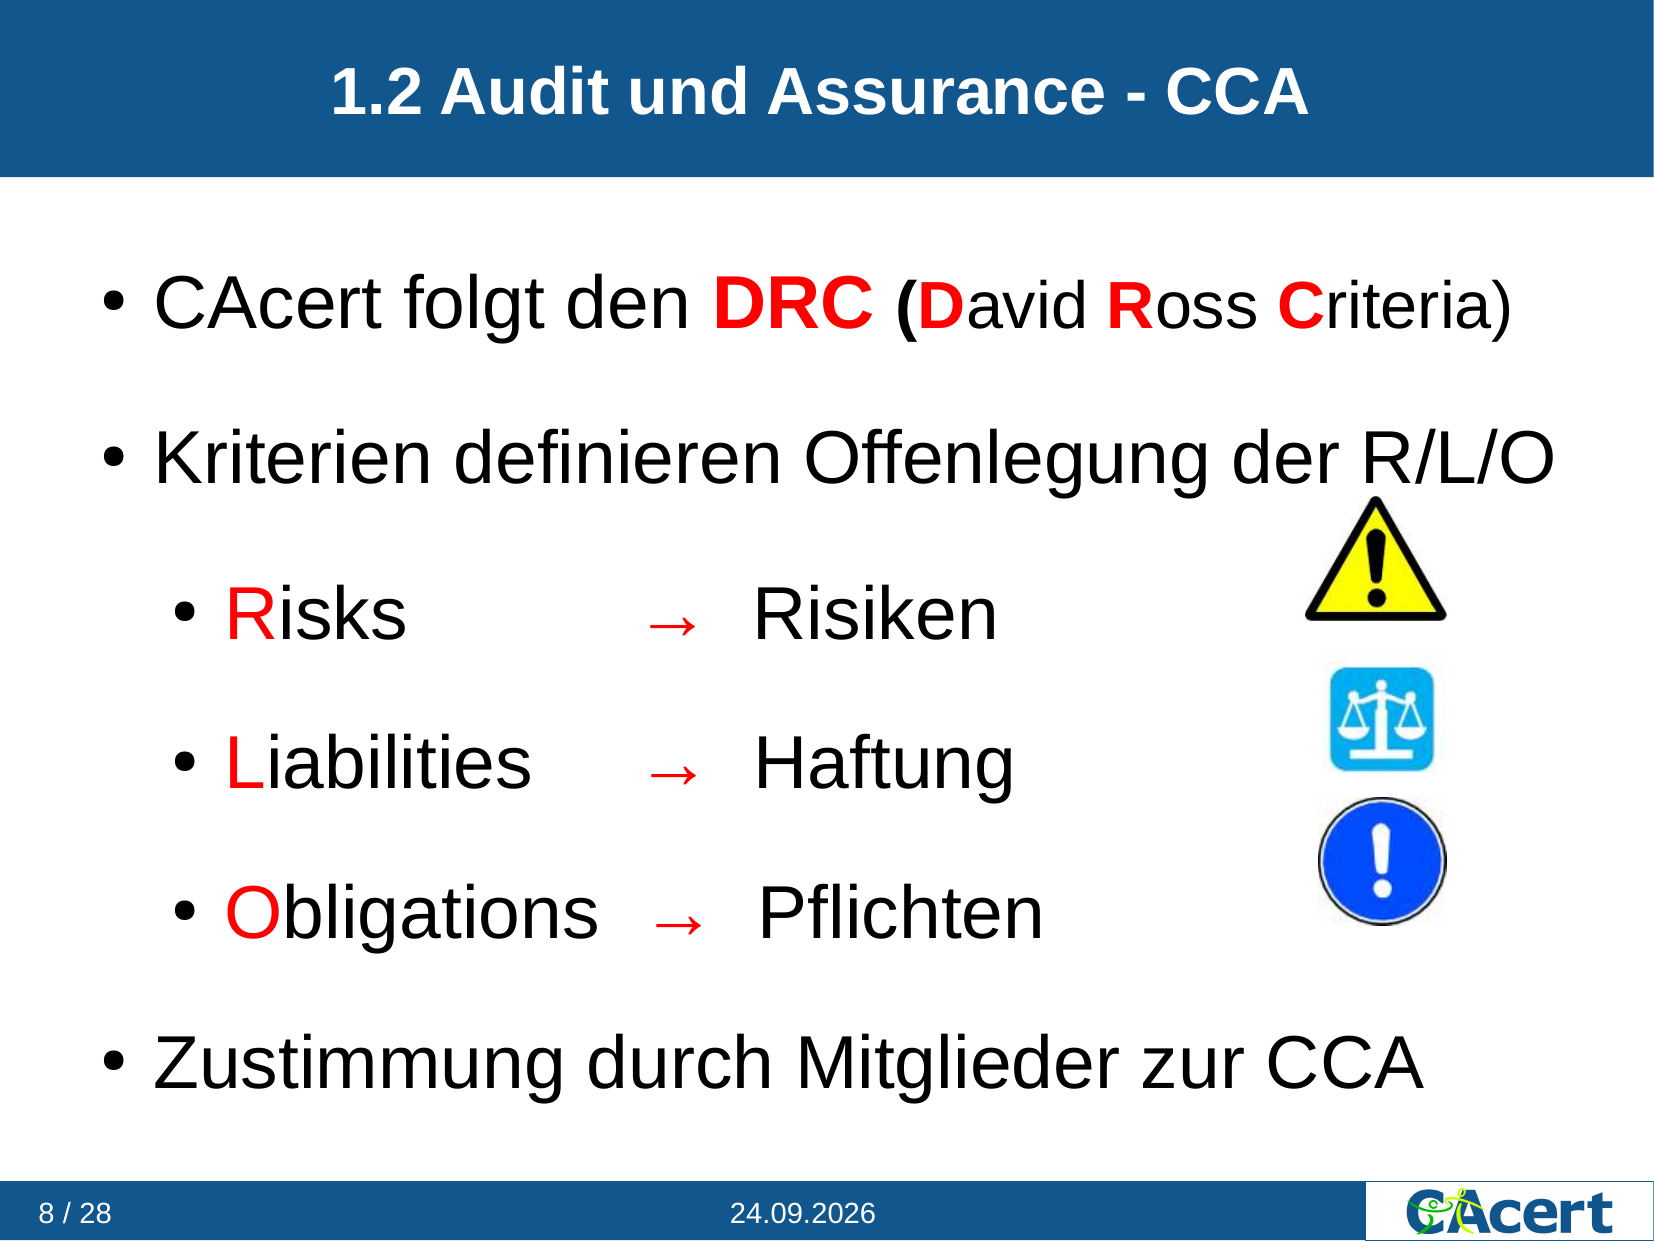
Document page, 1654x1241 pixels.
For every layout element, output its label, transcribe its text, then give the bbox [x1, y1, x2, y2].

picture [1305, 496, 1447, 621]
list CAcert folgt den DRC (David Ross Criteria) Kriterien definieren Offenlegung der R/L/O Risks → Risiken Liabilities → Haftung Obligations → Pflichten Zustimmung durch Mitglieder zur CCA [82, 218, 1571, 1077]
picture [1318, 797, 1447, 926]
picture [1406, 1187, 1613, 1235]
picture [1323, 649, 1447, 773]
title 1.2 Audit und Assurance - CCA [76, 17, 1565, 166]
